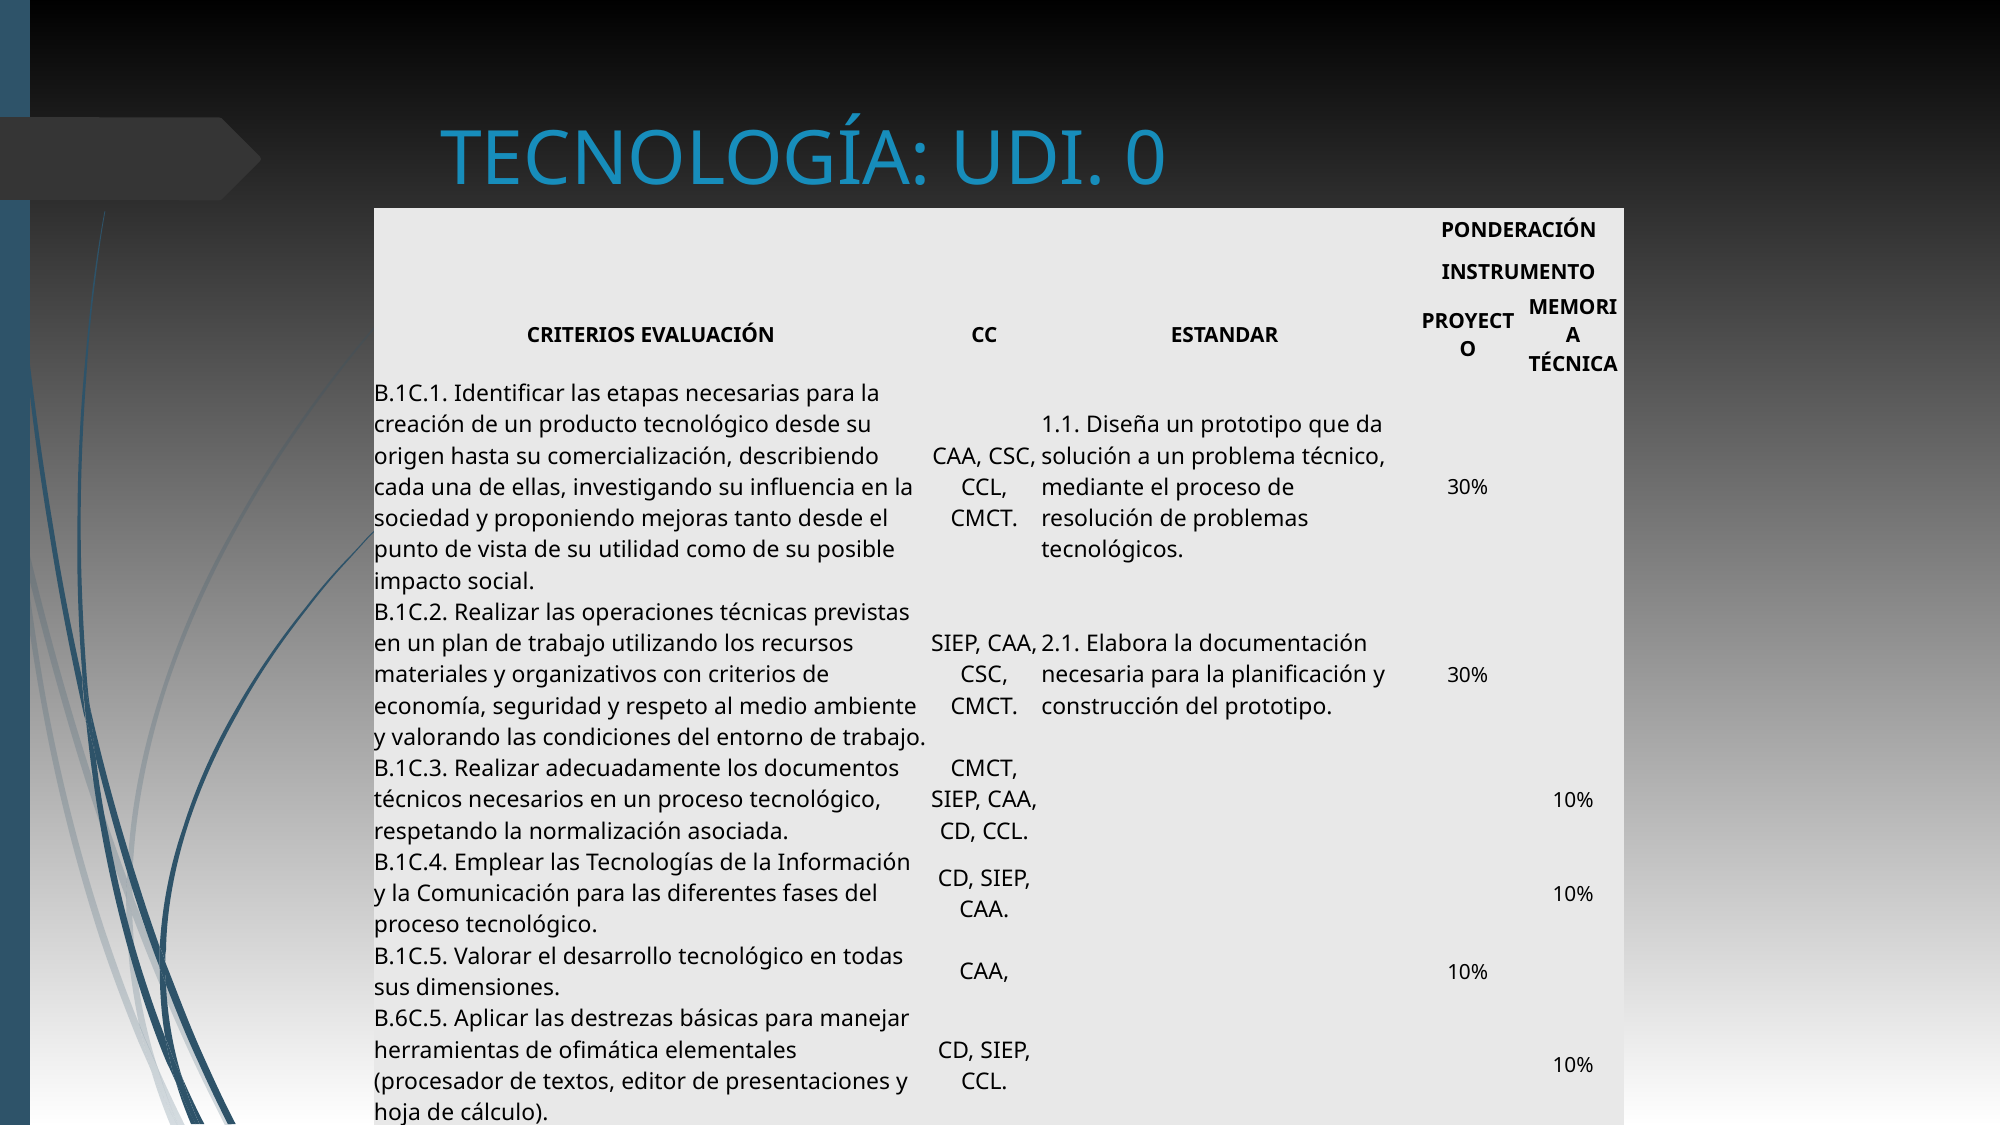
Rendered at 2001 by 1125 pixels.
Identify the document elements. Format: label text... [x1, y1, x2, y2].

table_cell 10% [1522, 1002, 1624, 1125]
table_cell [1041, 1002, 1413, 1125]
table_header [374, 208, 928, 250]
table_header [1041, 208, 1413, 250]
table_cell [1041, 250, 1413, 292]
table_cell [1041, 752, 1413, 846]
title TECNOLOGÍA: UDI. 0 [425, 102, 1888, 313]
table_cell [928, 250, 1041, 292]
table_cell INSTRUMENTO [1413, 250, 1624, 292]
table_cell B.1C.3. Realizar adecuadamente los documentos técnicos necesarios en un proceso tecnológico, respetando la normalización asociada. [374, 752, 928, 846]
table_cell PROYECTO [1413, 292, 1522, 377]
table_cell SIEP, CAA, CSC, CMCT. [928, 596, 1041, 752]
table_cell ESTANDAR [1041, 292, 1413, 377]
table_cell 10% [1522, 846, 1624, 940]
table_cell CRITERIOS EVALUACIÓN [374, 292, 928, 377]
table_cell CAA, [928, 940, 1041, 1002]
table_cell [1413, 846, 1522, 940]
table_cell B.6C.5. Aplicar las destrezas básicas para manejar herramientas de ofimática elementales (procesador de textos, editor de presentaciones y hoja de cálculo). [374, 1002, 928, 1125]
table_cell [1041, 940, 1413, 1002]
table_cell 1.1. Diseña un prototipo que da solución a un problema técnico, mediante el proceso de resolución de problemas tecnológicos. [1041, 377, 1413, 596]
table_cell B.1C.4. Emplear las Tecnologías de la Información y la Comunicación para las diferentes fases del proceso tecnológico. [374, 846, 928, 940]
table_cell CD, SIEP, CCL. [928, 1002, 1041, 1125]
table_cell 30% [1413, 377, 1522, 596]
table_cell CAA, CSC, CCL, CMCT. [928, 377, 1041, 596]
table_cell 2.1. Elabora la documentación necesaria para la planificación y construcción del prototipo. [1041, 596, 1413, 752]
table_cell 10% [1413, 940, 1522, 1002]
table_cell [1522, 940, 1624, 1002]
table_cell 10% [1522, 752, 1624, 846]
table_cell B.1C.2. Realizar las operaciones técnicas previstas en un plan de trabajo utilizando los recursos materiales y organizativos con criterios de economía, seguridad y respeto al medio ambiente y valorando las condiciones del entorno de trabajo. [374, 596, 928, 752]
table_cell CMCT, SIEP, CAA, CD, CCL. [928, 752, 1041, 846]
table_cell [1522, 596, 1624, 752]
table_cell [1041, 846, 1413, 940]
table_cell [1413, 752, 1522, 846]
table_cell CC [928, 292, 1041, 377]
table_cell B.1C.5. Valorar el desarrollo tecnológico en todas sus dimensiones. [374, 940, 928, 1002]
table_cell 30% [1413, 596, 1522, 752]
table_cell [1413, 1002, 1522, 1125]
table_cell CD, SIEP, CAA. [928, 846, 1041, 940]
table_cell B.1C.1. Identificar las etapas necesarias para la creación de un producto tecnológico desde su origen hasta su comercialización, describiendo cada una de ellas, investigando su influencia en la sociedad y proponiendo mejoras tanto desde el punto de vista de su utilidad como de su posible impacto social. [374, 377, 928, 596]
table_cell [374, 250, 928, 292]
table_cell MEMORIA TÉCNICA [1522, 292, 1624, 377]
table_header [928, 208, 1041, 250]
table_cell [1522, 377, 1624, 596]
table_header PONDERACIÓN [1413, 208, 1624, 250]
